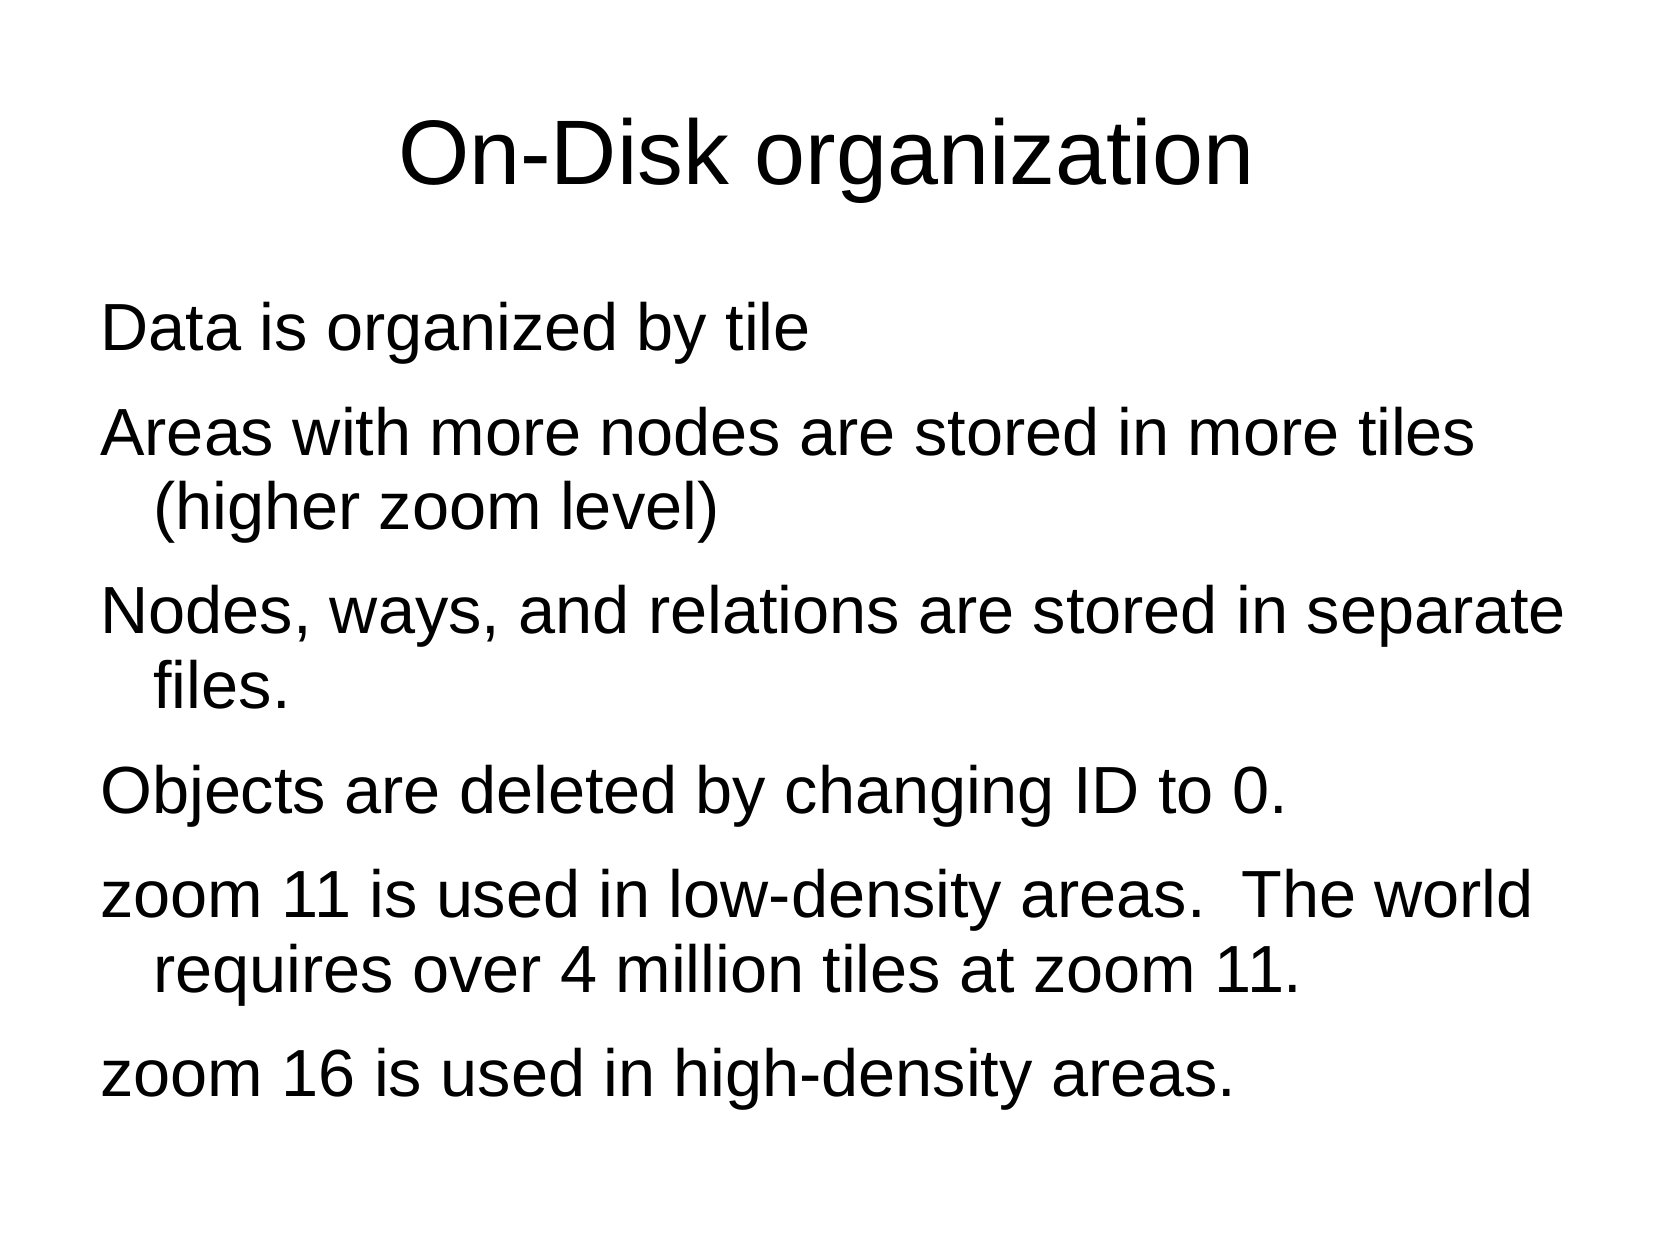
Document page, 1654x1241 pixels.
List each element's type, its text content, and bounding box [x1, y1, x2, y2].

list Data is organized by tile Areas with more nodes are stored in more tiles (higher zoom level) Nodes, ways, and relations are stored in separate files. Objects are deleted by changing ID to 0. zoom 11 is used in low-density areas. The world requires over 4 million tiles at zoom 11. zoom 16 is used in high-density areas. [82, 290, 1571, 1109]
title On-Disk organization [82, 56, 1571, 250]
